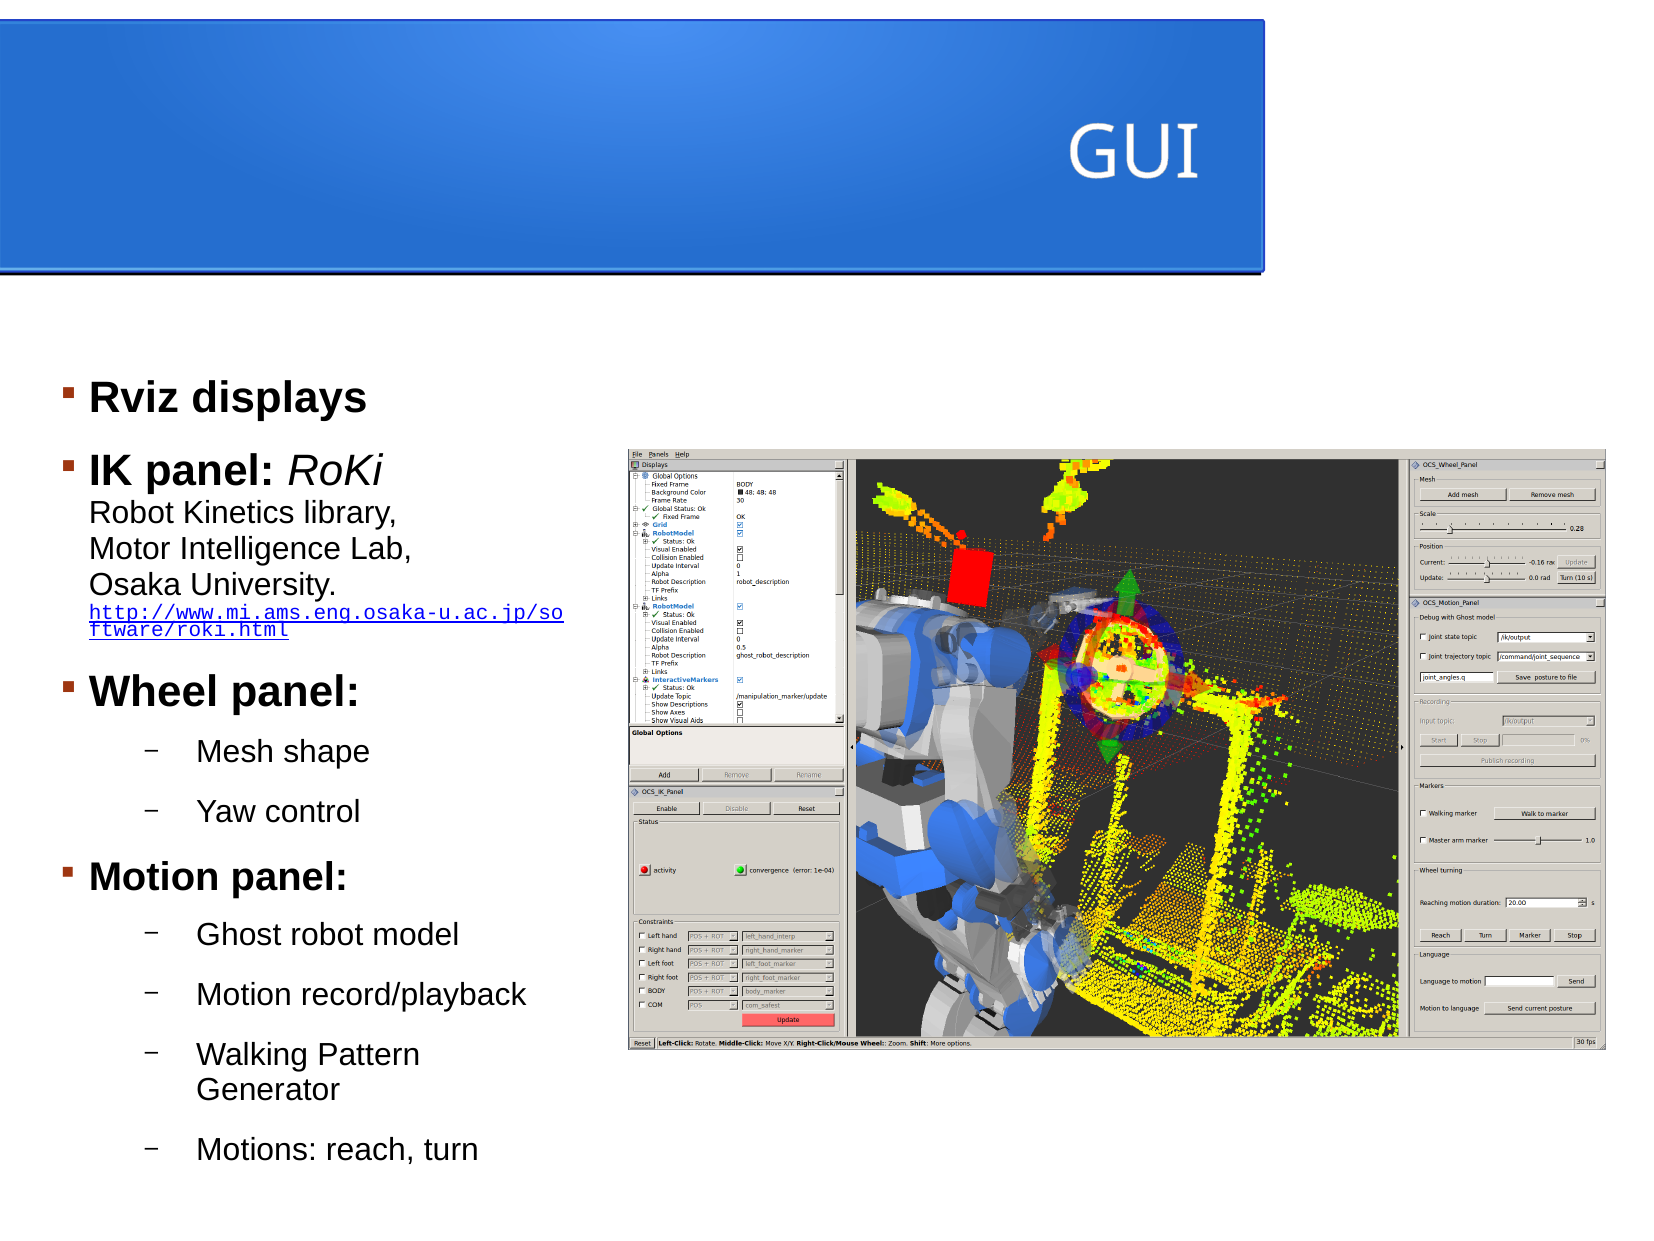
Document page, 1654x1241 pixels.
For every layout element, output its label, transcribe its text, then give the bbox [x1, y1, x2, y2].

picture [628, 449, 1606, 1051]
list Rviz displays IK panel: RoKi Robot Kinetics library, Motor Intelligence Lab, Osaka University. http://www.mi.ams.eng.osaka-u.ac.jp/software/roki.html Wheel panel: Mesh shape Yaw control Motion panel: Ghost robot model Motion record/playback Walking Pattern Generator Motions: reach, turn [45, 365, 586, 1161]
text_box GUI [235, 101, 1201, 199]
